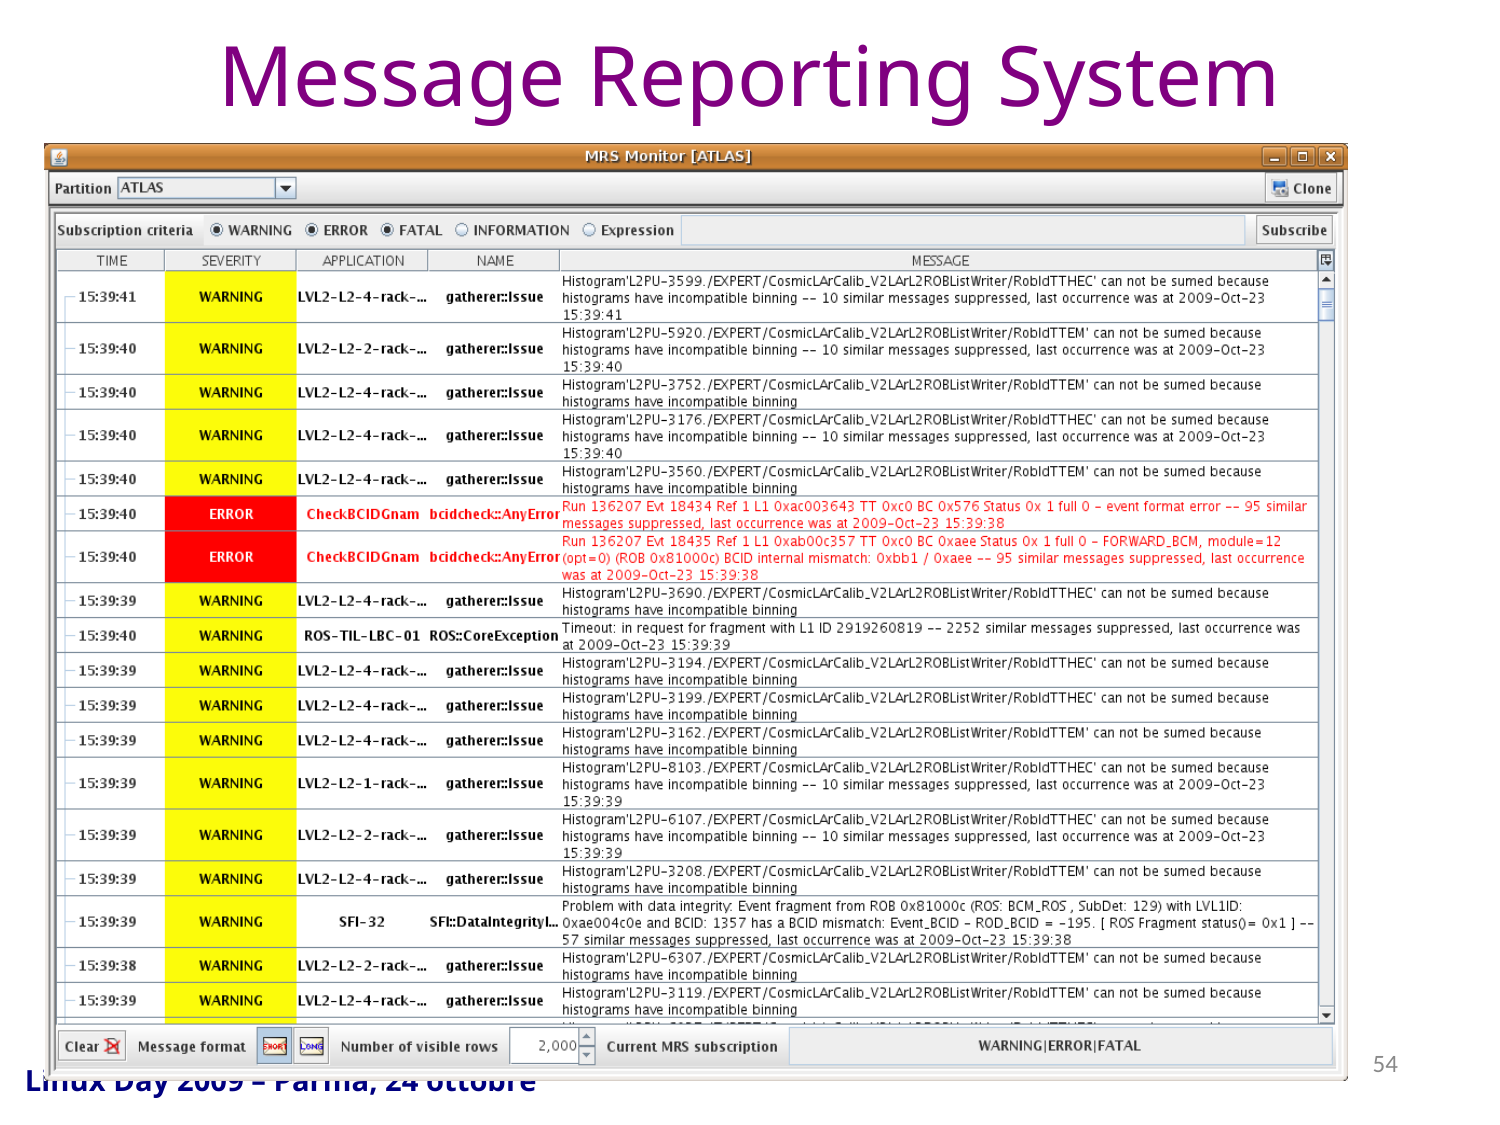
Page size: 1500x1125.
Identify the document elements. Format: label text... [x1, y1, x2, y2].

picture [44, 143, 1348, 1082]
text_box Message Reporting System [41, 0, 1459, 132]
